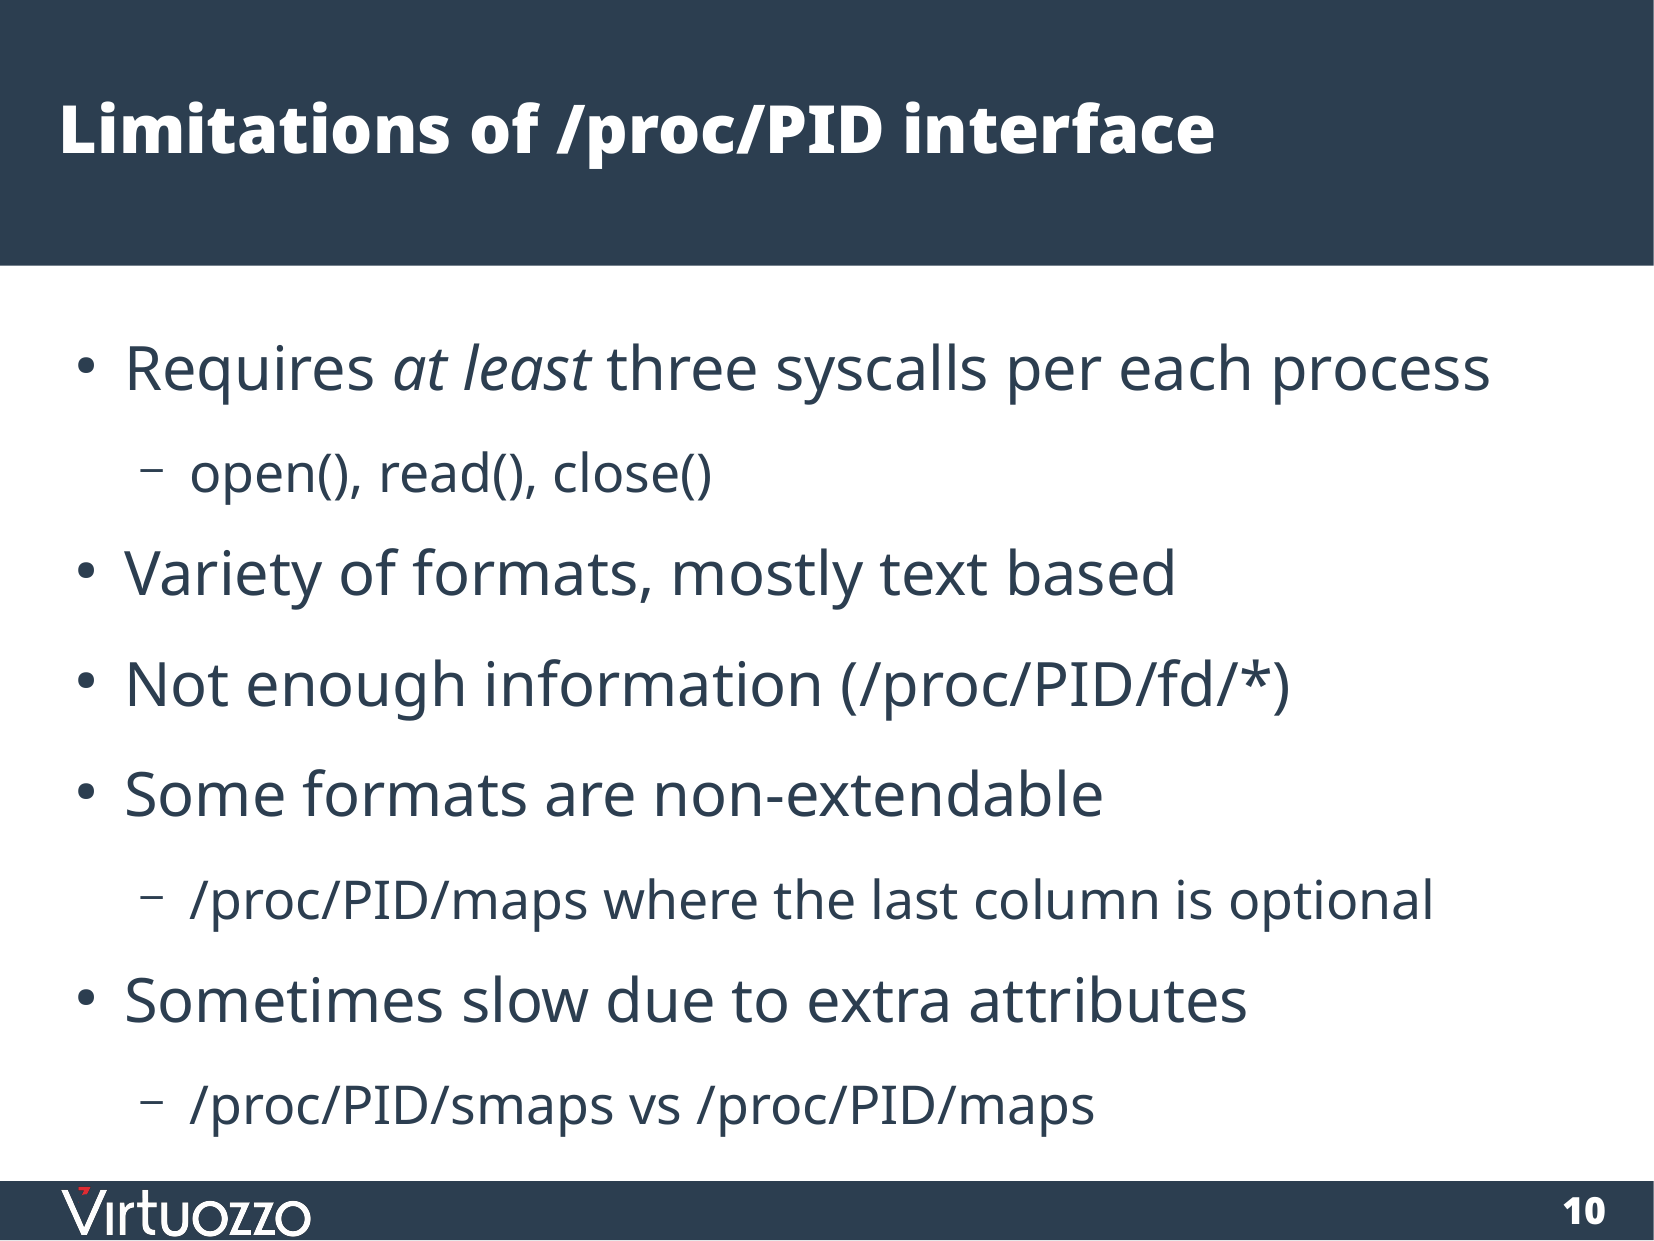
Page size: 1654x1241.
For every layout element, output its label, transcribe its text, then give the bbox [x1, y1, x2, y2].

picture [47, 1171, 325, 1241]
title Limitations of /proc/PID interface [59, 49, 1595, 207]
list Requires at least three syscalls per each process open(), read(), close() Variety of formats, mostly text based Not enough information (/proc/PID/fd/*) Some formats are non-extendable /proc/PID/maps where the last column is optional Sometimes slow due to extra attributes /proc/PID/smaps vs /proc/PID/maps [59, 324, 1595, 1152]
